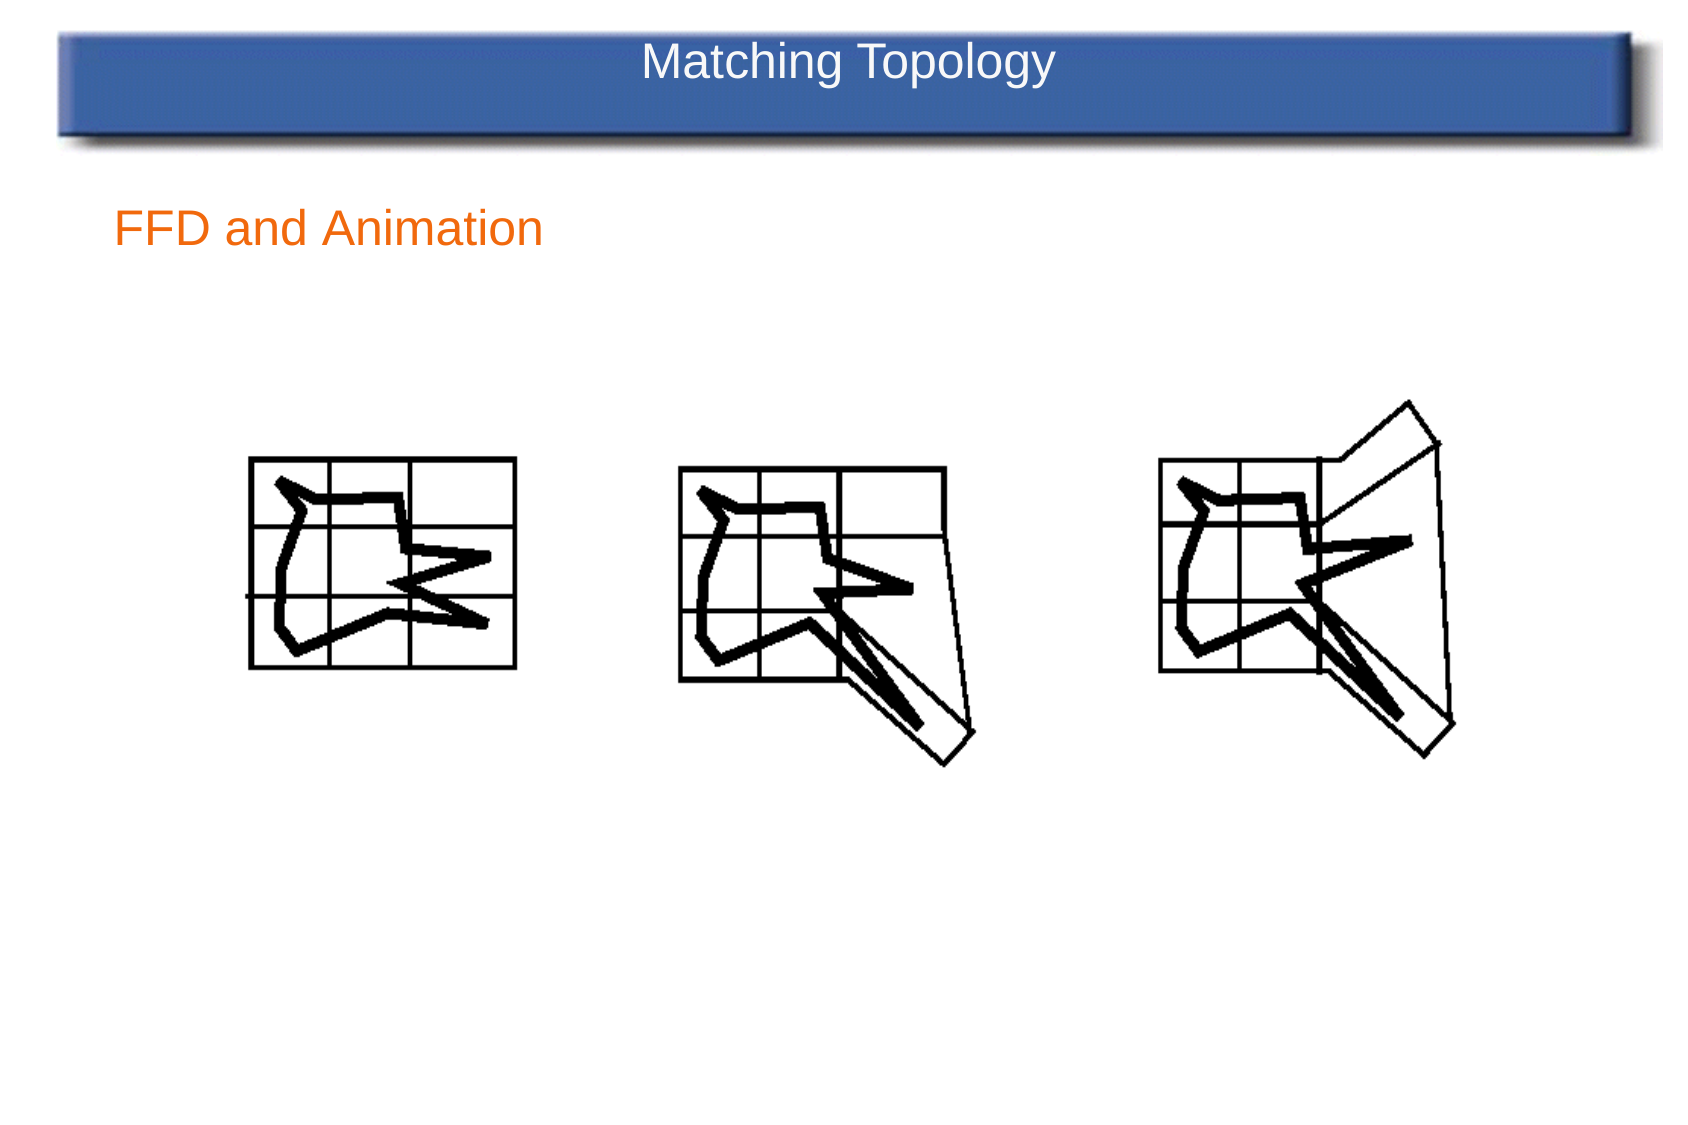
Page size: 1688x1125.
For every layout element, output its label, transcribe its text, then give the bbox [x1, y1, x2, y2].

picture [212, 374, 1476, 795]
text_box FFD and Animation [99, 187, 559, 263]
picture [56, 29, 1663, 156]
title Matching Topology [188, 21, 1509, 96]
